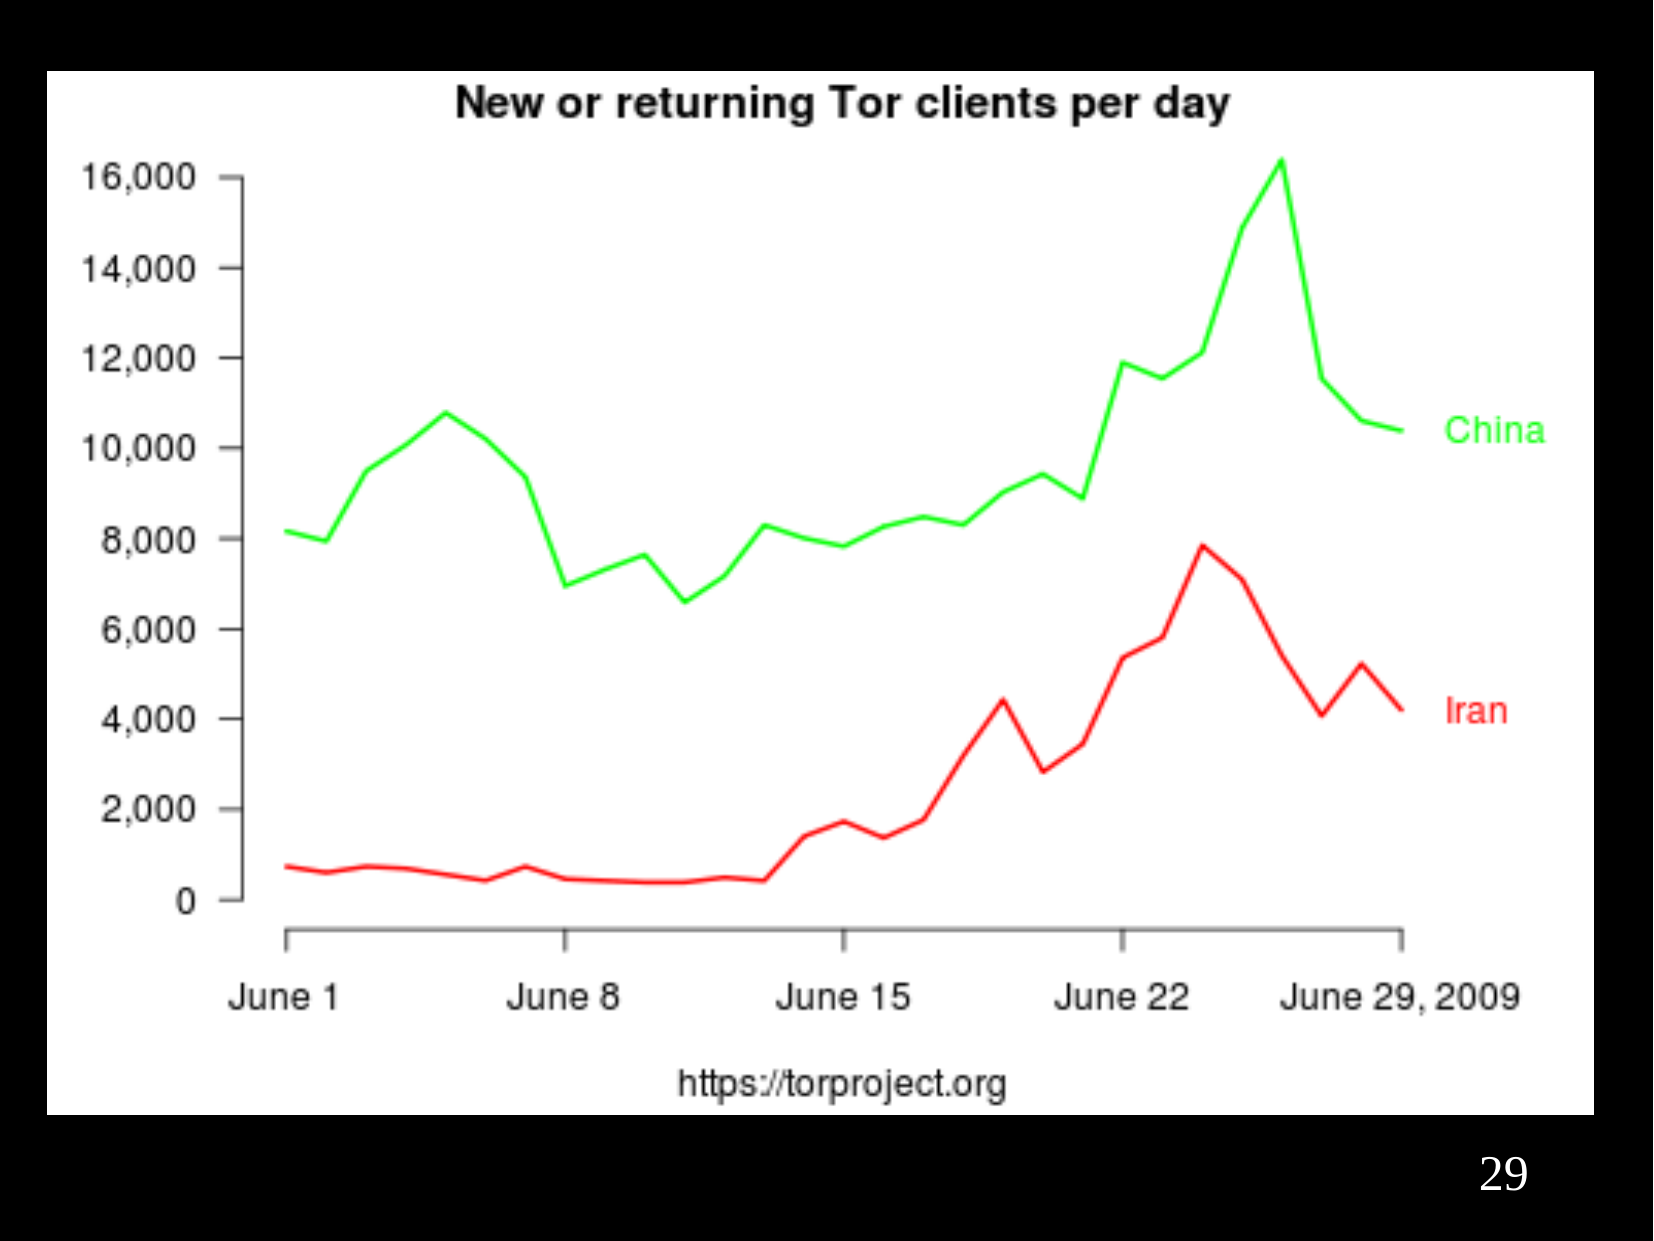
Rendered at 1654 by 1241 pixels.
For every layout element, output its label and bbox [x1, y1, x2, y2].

picture [47, 71, 1594, 1115]
